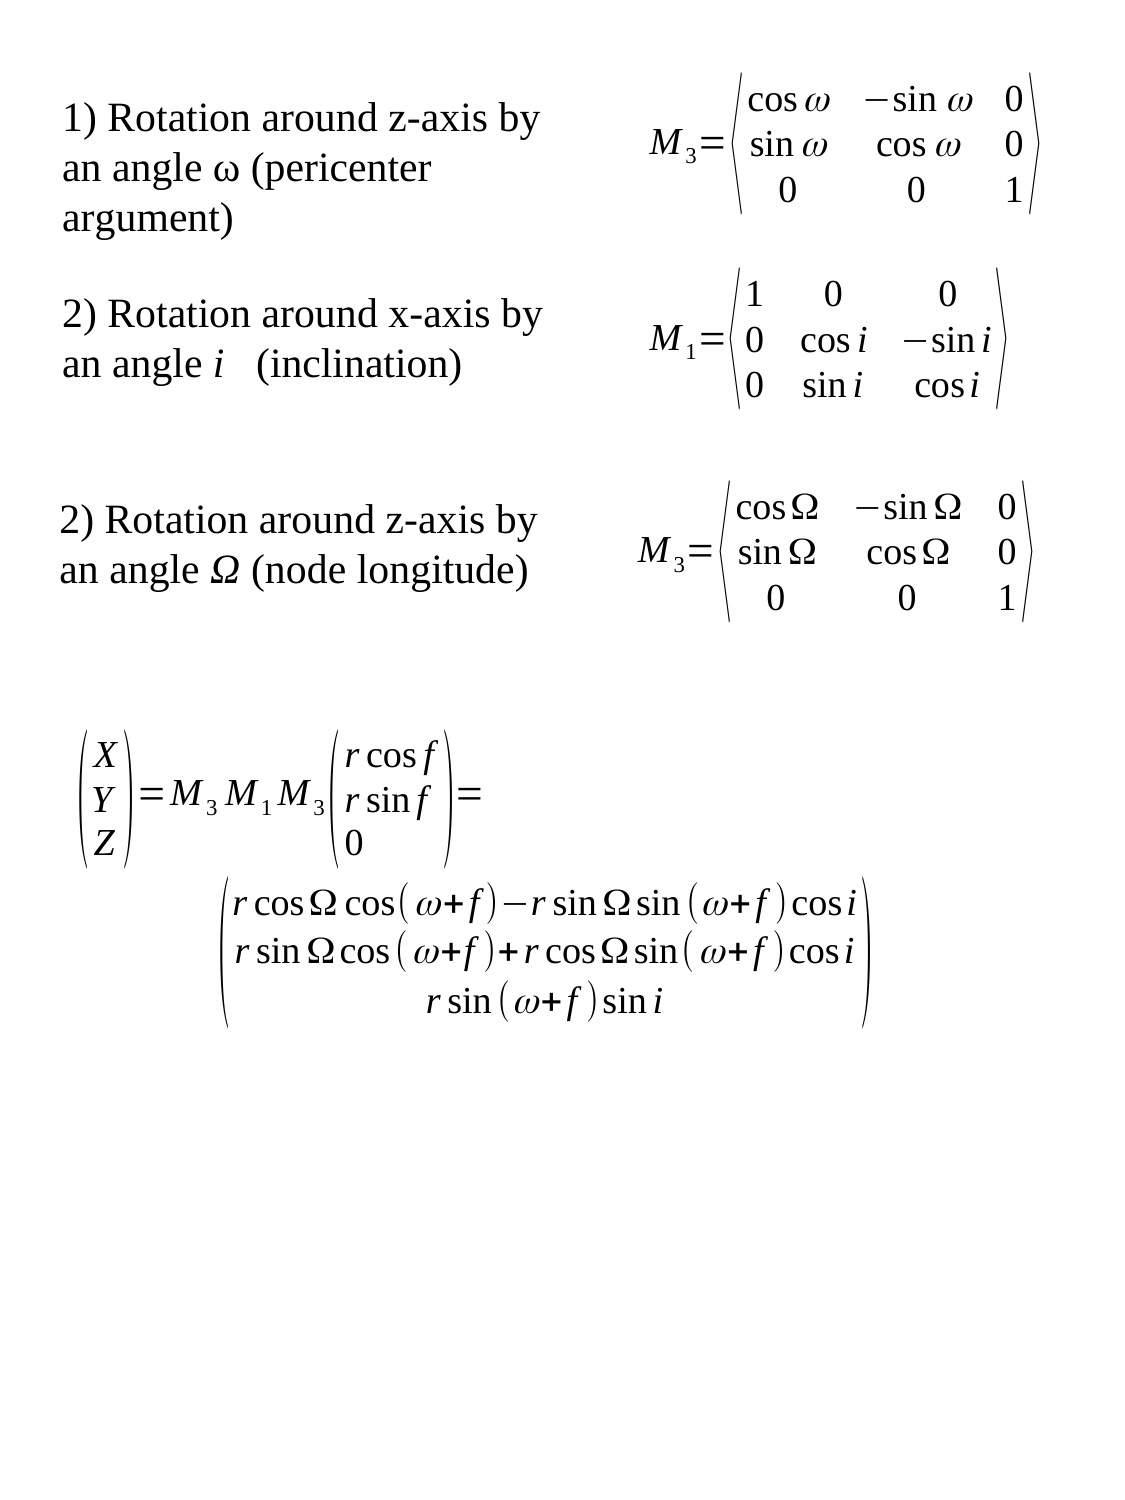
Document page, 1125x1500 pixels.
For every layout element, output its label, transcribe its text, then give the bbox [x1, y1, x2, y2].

text_box 1) Rotation around z-axis by an angle ω (pericenter argument) [47, 82, 579, 248]
text_box 2) Rotation around x-axis by an angle i (inclination) [47, 278, 579, 394]
chart [625, 478, 1043, 626]
chart [637, 70, 1051, 218]
text_box 2) Rotation around z-axis by an angle Ω (node longitude) [44, 484, 577, 600]
chart [637, 266, 1019, 414]
chart [67, 726, 882, 1031]
